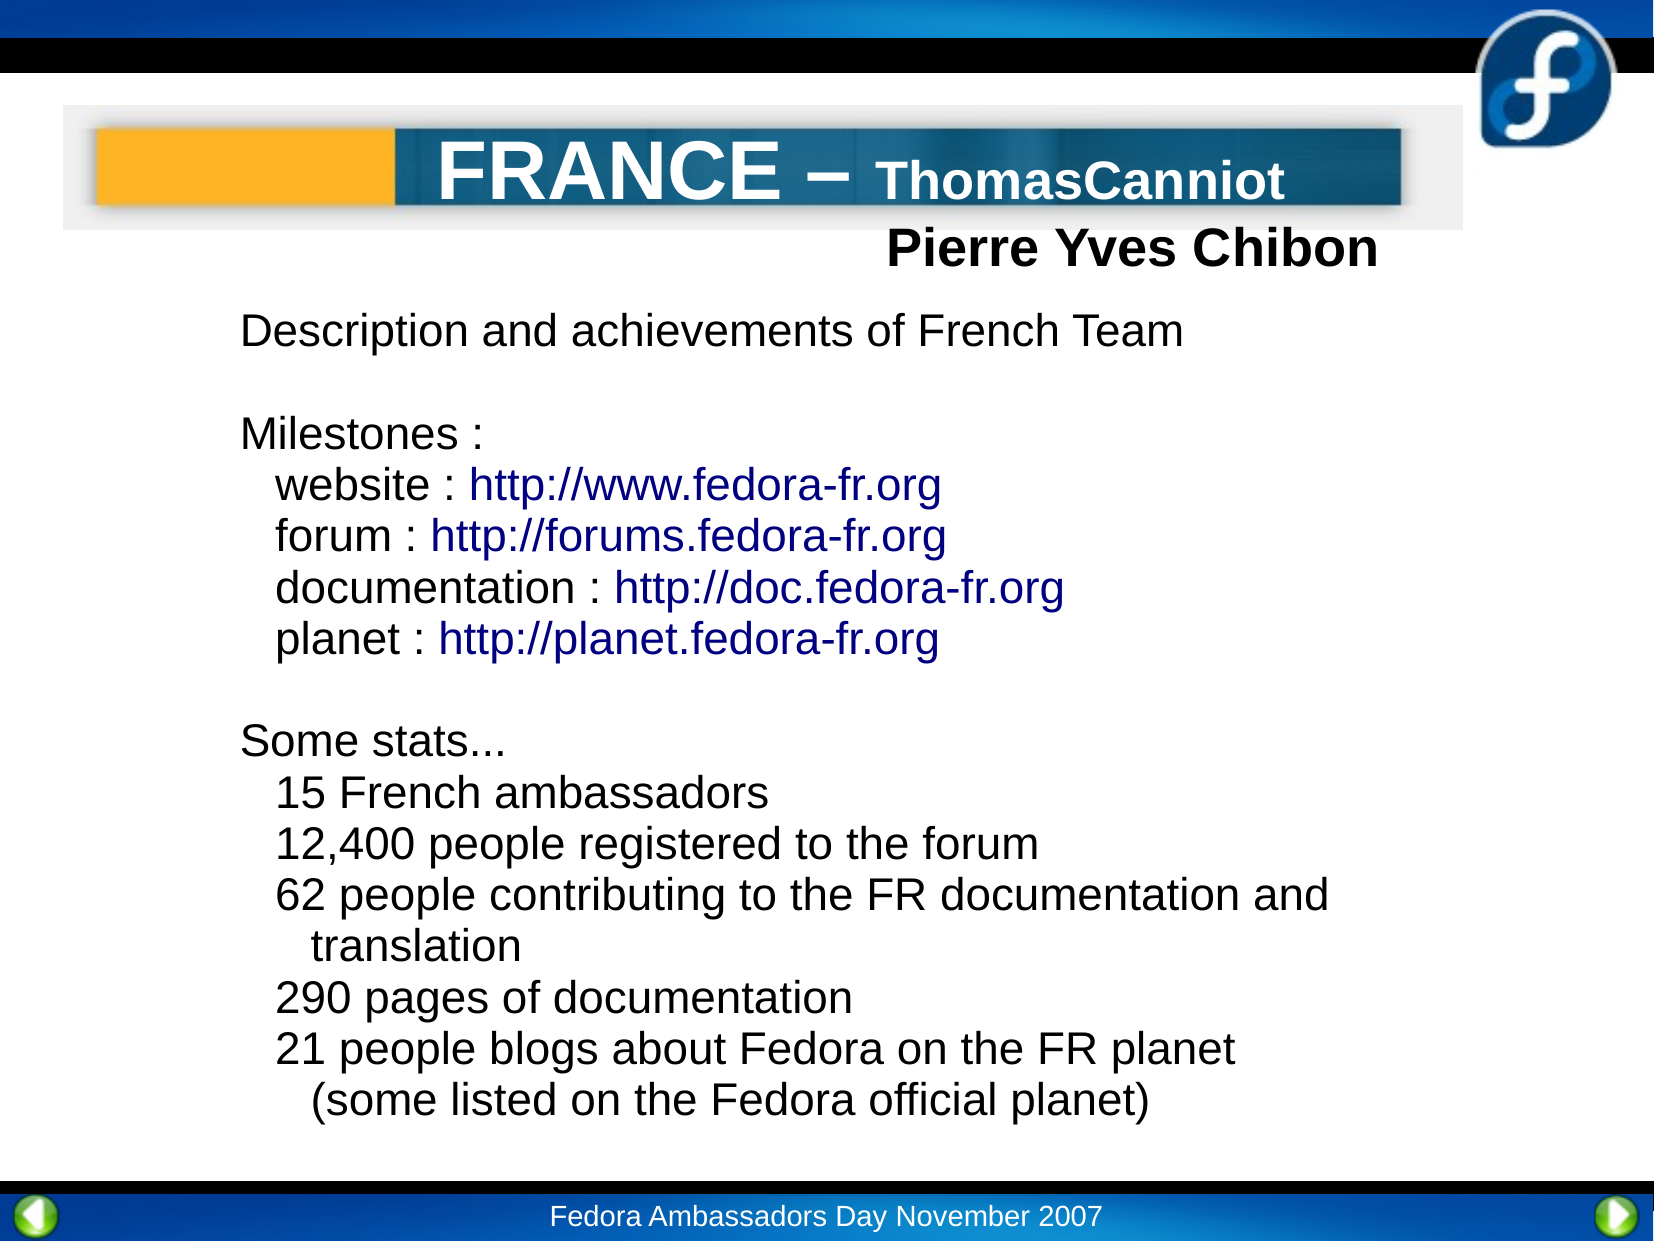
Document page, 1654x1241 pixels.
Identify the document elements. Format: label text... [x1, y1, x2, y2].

picture [0, 0, 1654, 251]
text_box FRANCE – ThomasCanniot Pierre Yves Chibon [421, 117, 1394, 286]
picture [1058, 1208, 1066, 1220]
picture [1008, 1212, 1016, 1217]
picture [1074, 1208, 1082, 1223]
text_box Description and achievements of French Team Milestones : website : http://www.fedora-fr.org forum : http://forums.fedora-fr.org documentation : http://doc.fedora-fr.org planet : http://planet.fedora-fr.org Some stats... 15 French ambassadors 12,400 people registered to the forum 62 people contributing to the FR documentation and translation 290 pages of documentation 21 people blogs about Fedora on the FR planet (some listed on the Fedora official planet) [225, 297, 1351, 1133]
picture [0, 1194, 1654, 1241]
